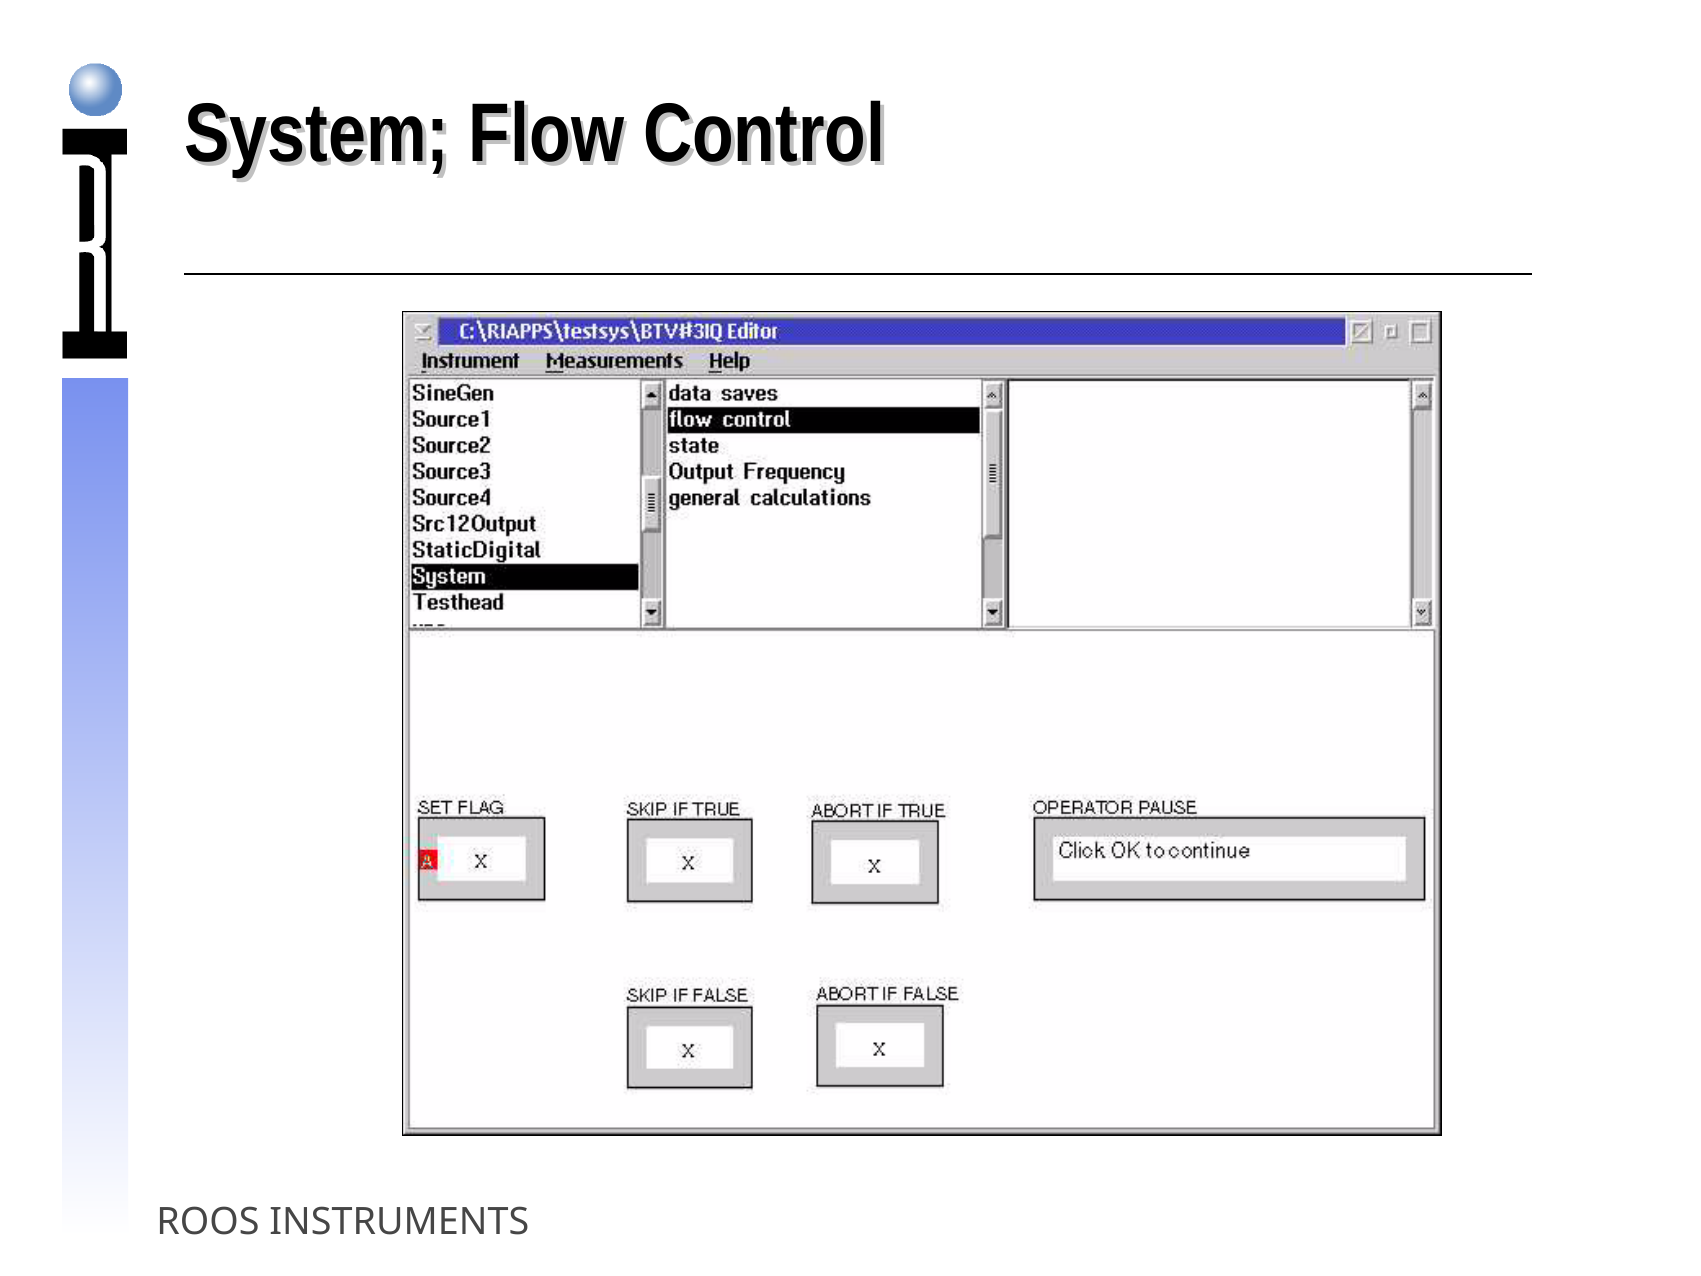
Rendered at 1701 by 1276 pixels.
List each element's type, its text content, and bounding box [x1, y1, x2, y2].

text_box System; Flow Control [184, 92, 1539, 268]
picture [402, 311, 1442, 1136]
